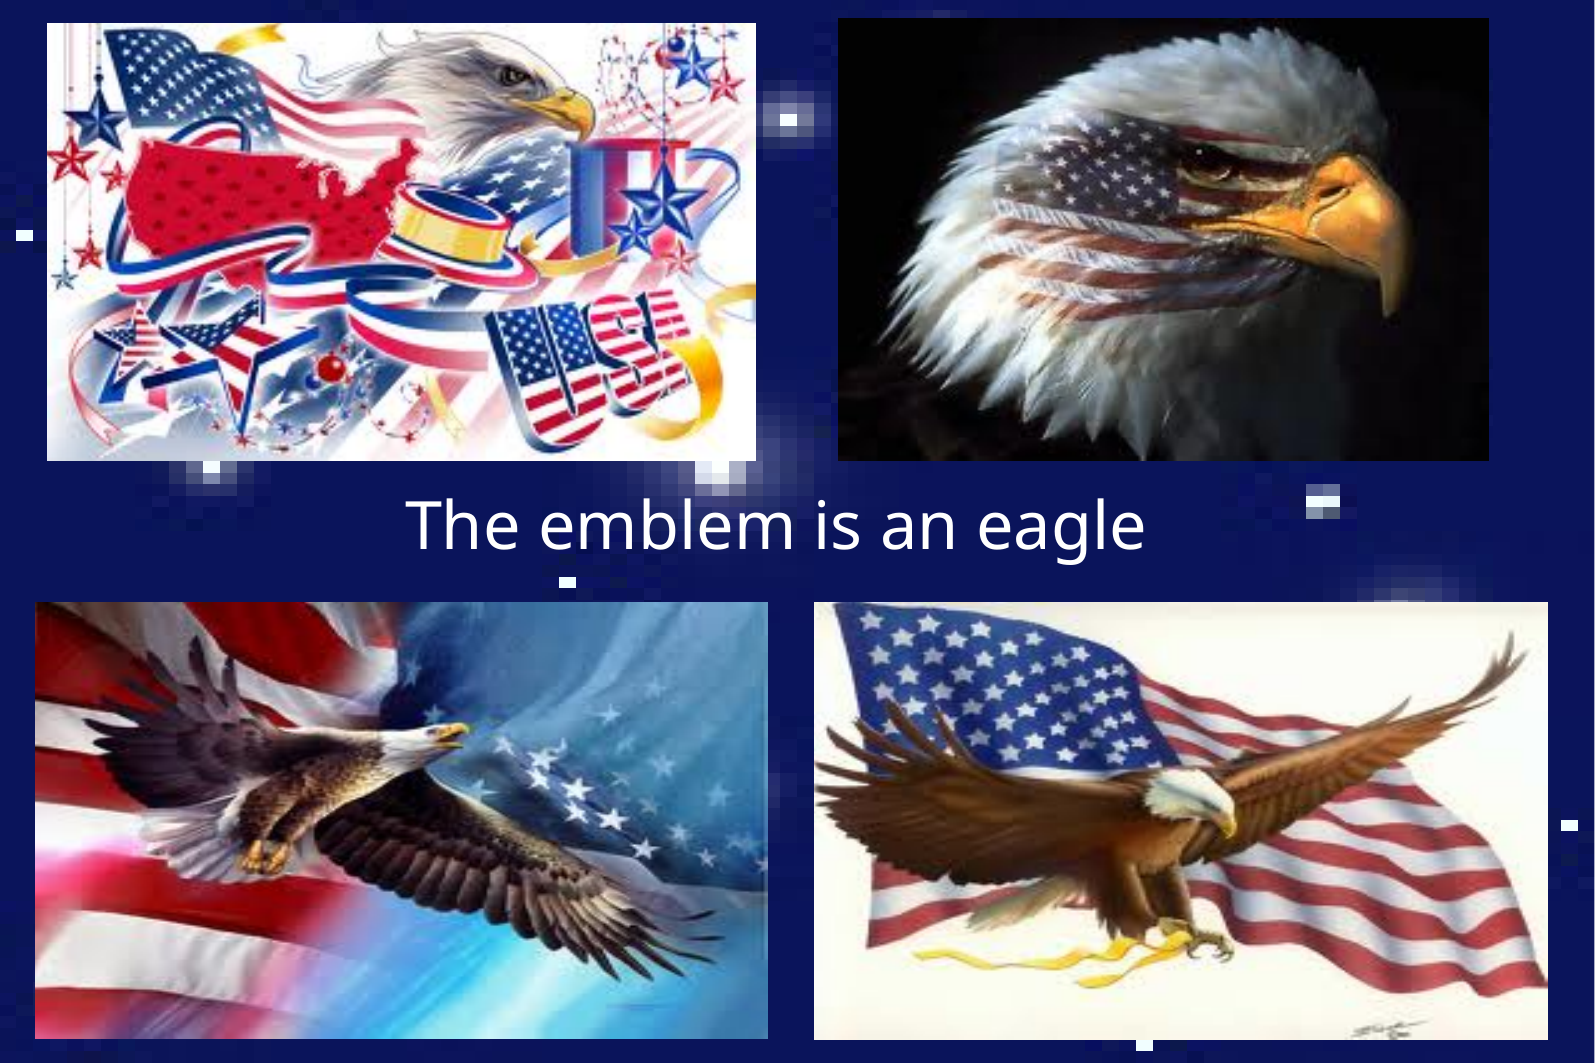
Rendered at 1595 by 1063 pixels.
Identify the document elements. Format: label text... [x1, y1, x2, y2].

picture [0, 0, 1595, 1063]
subtitle The emblem is an eagle [59, 172, 1495, 875]
